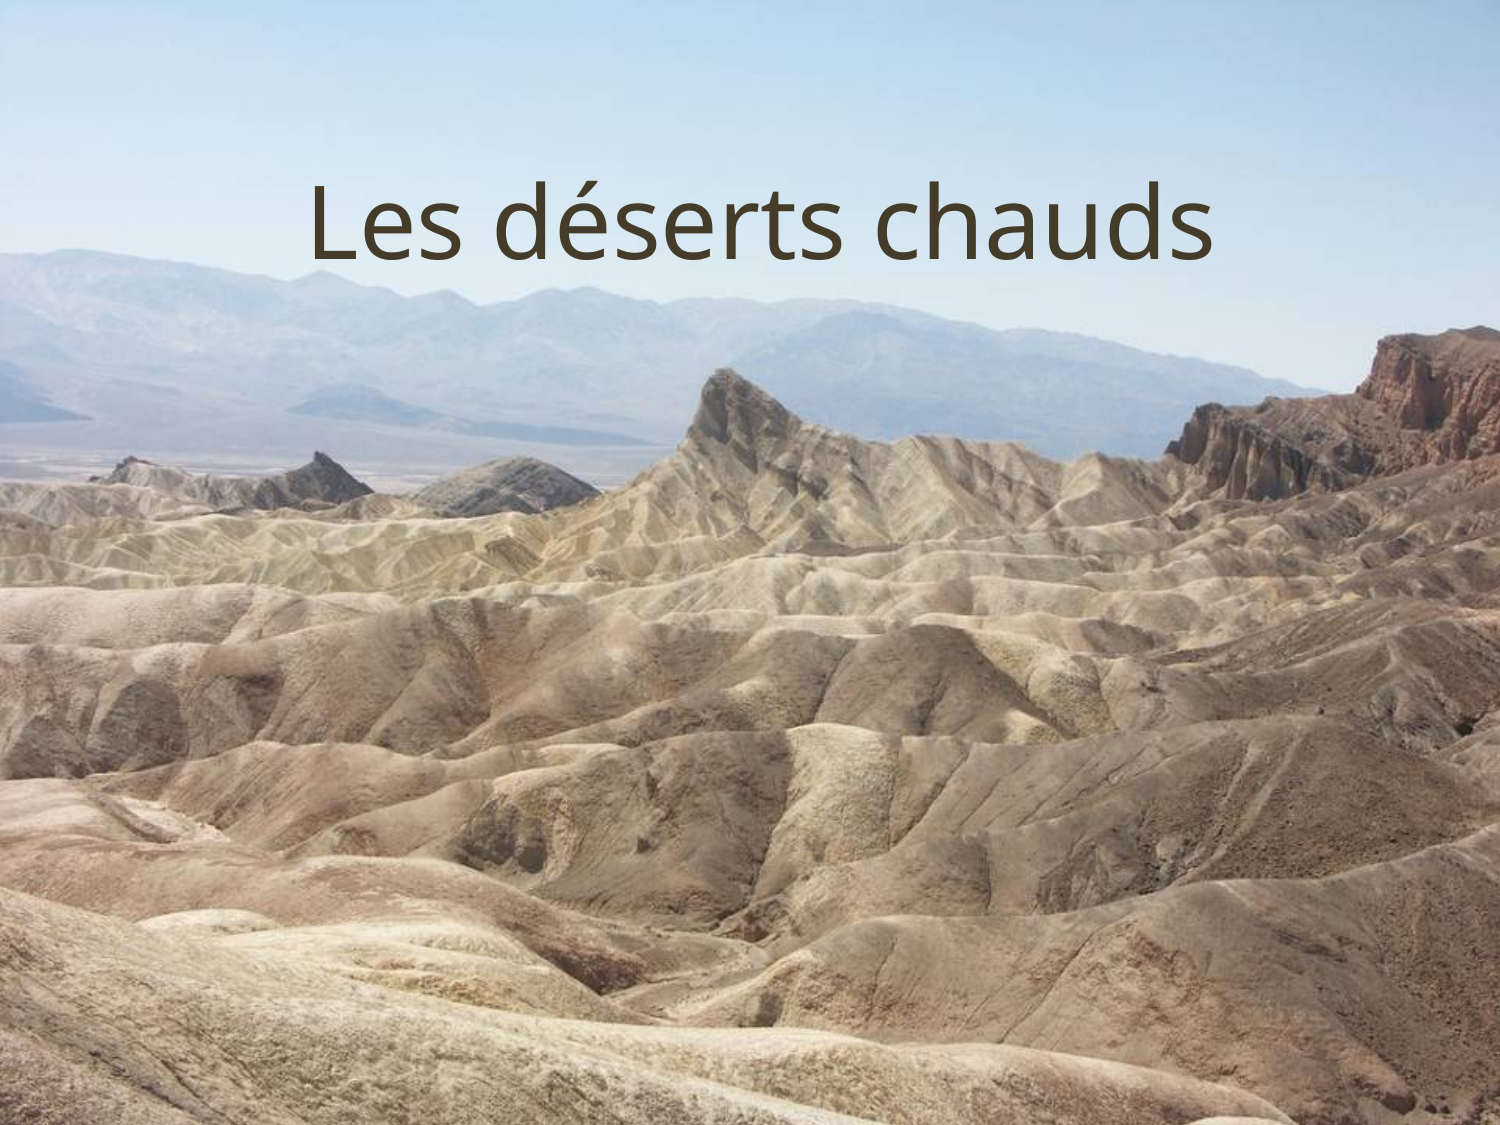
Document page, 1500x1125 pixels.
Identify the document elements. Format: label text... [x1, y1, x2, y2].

list Les déserts chauds [157, 2, 1365, 291]
picture [0, 0, 1500, 1125]
